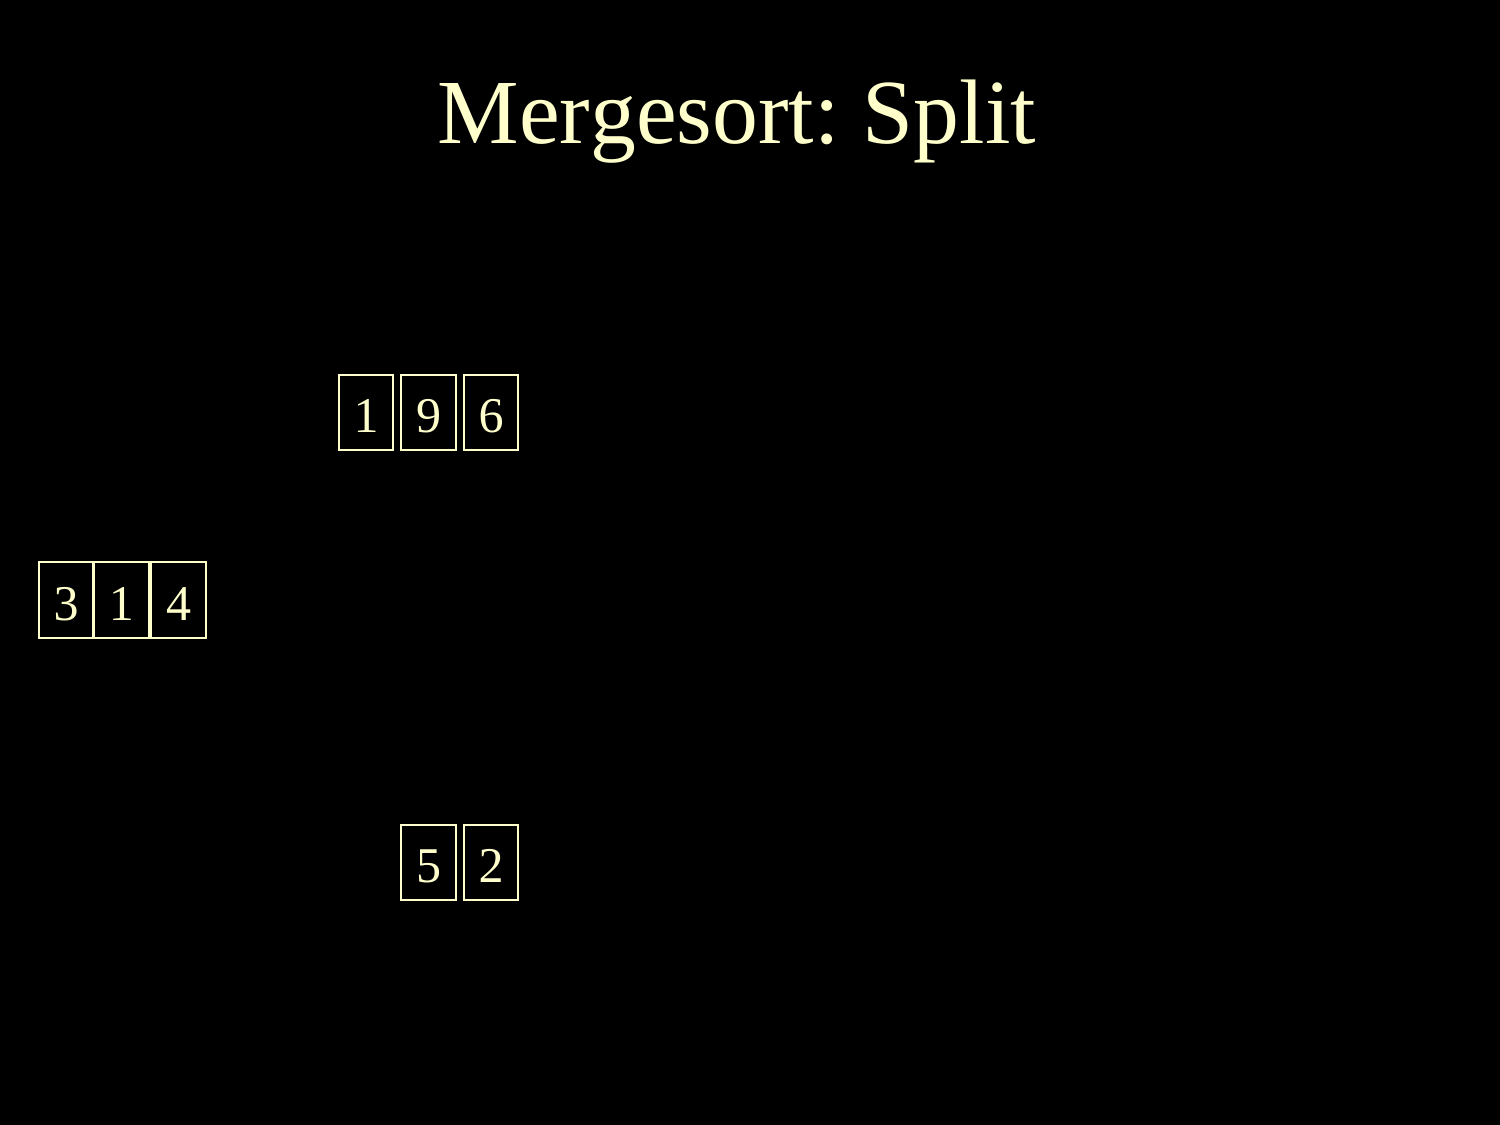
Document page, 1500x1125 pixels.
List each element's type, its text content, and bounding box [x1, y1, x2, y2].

text_box 3 [38, 562, 93, 638]
text_box 9 [401, 374, 456, 451]
title Mergesort: Split [8, 50, 1467, 176]
text_box 1 [338, 374, 394, 451]
text_box 4 [151, 562, 206, 638]
text_box 2 [463, 824, 519, 901]
text_box 1 [93, 562, 149, 638]
text_box 6 [463, 374, 519, 451]
text_box 5 [401, 824, 456, 901]
